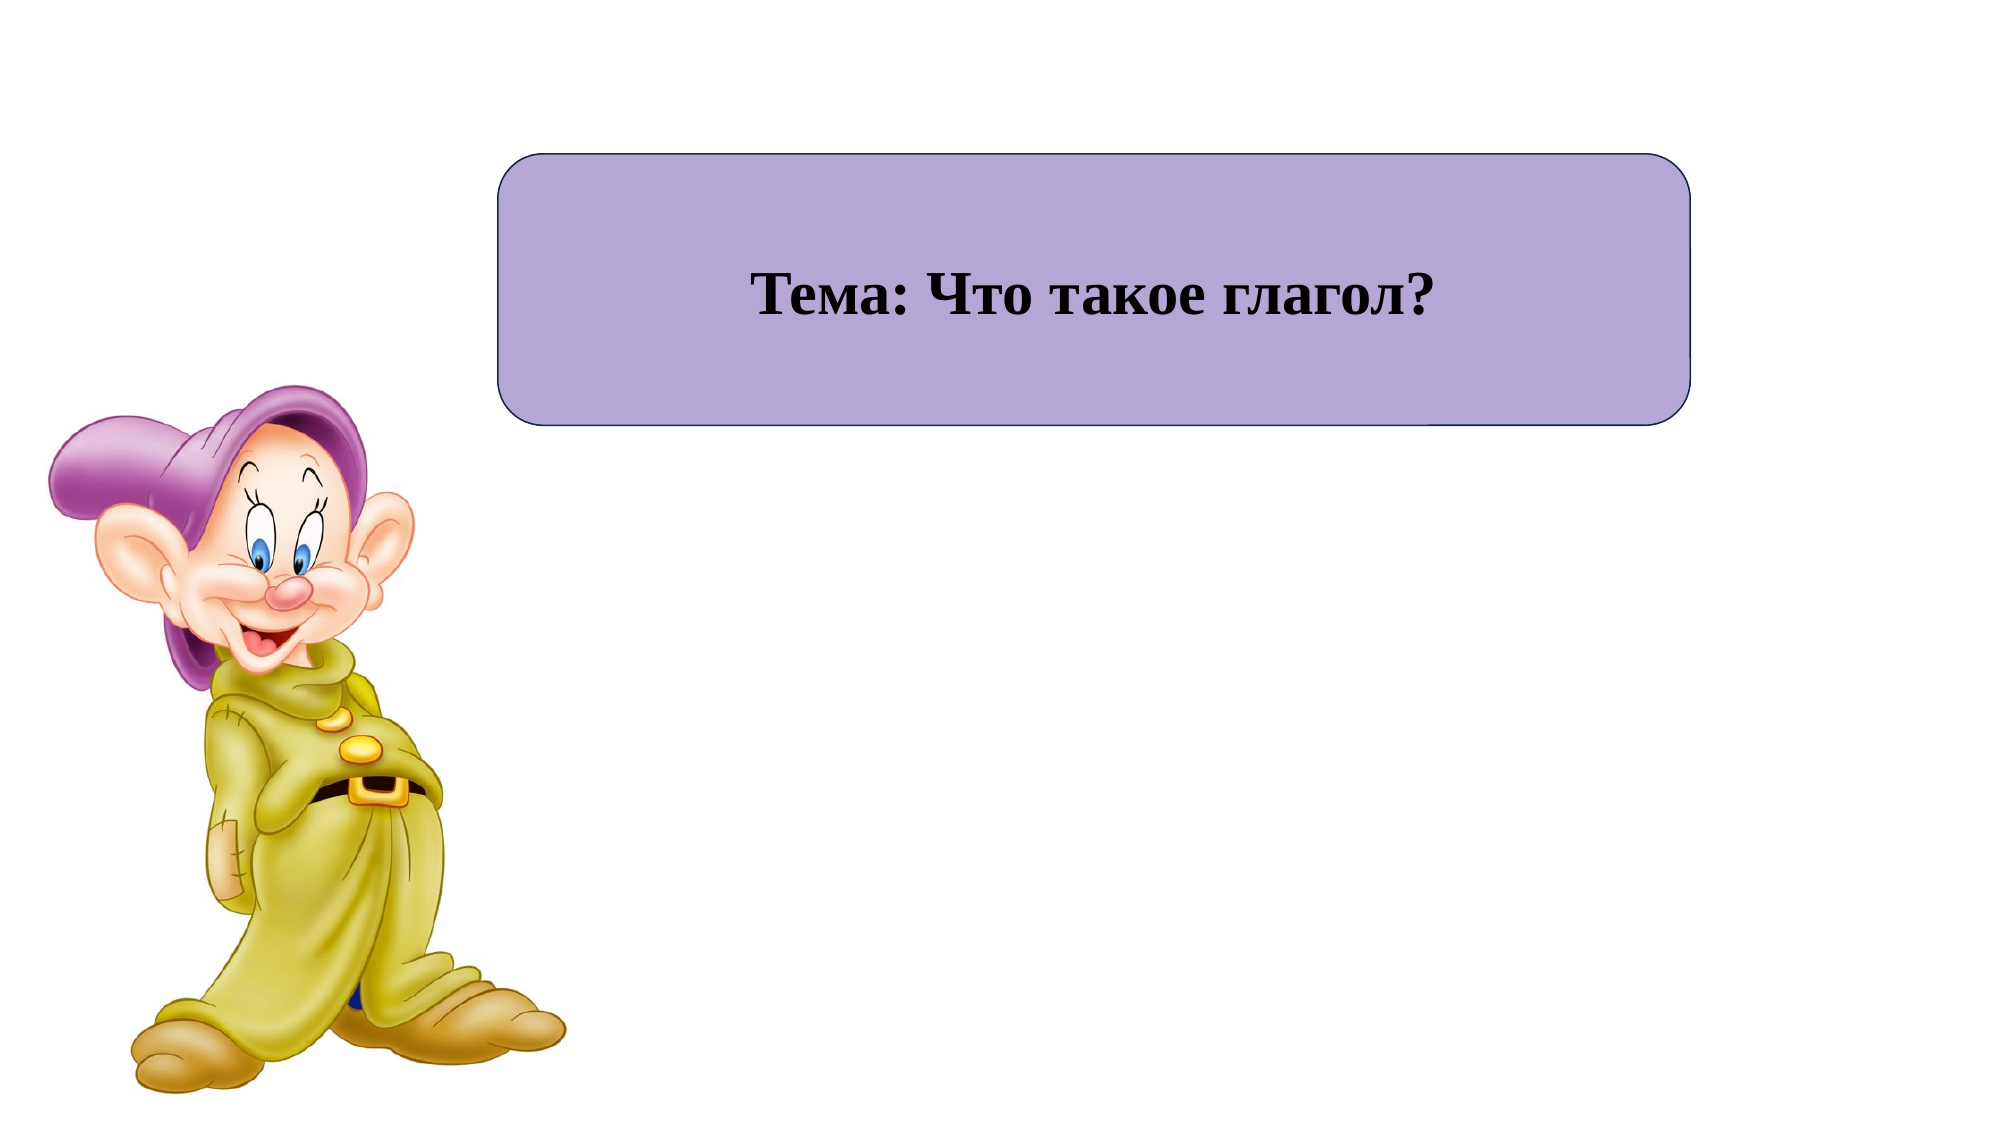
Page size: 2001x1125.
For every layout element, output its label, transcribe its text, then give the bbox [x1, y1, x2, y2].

picture [45, 382, 569, 1097]
text_box Тема: Что такое глагол? [497, 153, 1691, 426]
